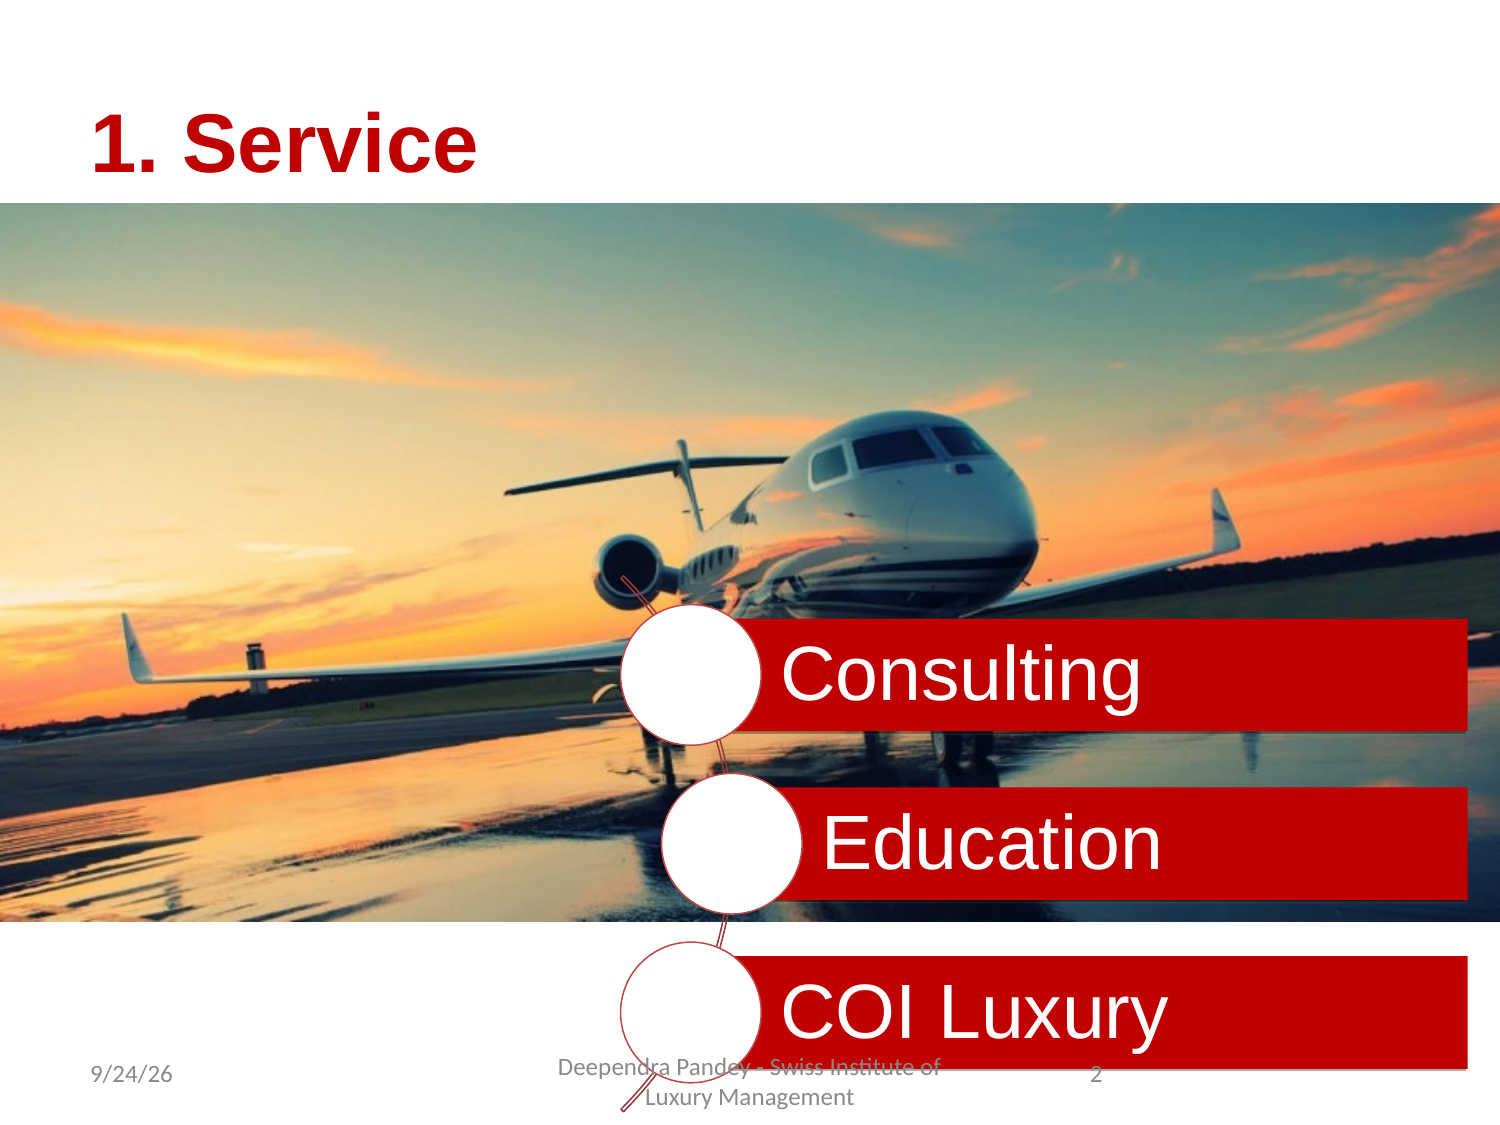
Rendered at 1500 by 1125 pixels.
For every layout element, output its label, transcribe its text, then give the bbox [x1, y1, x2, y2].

text_box [620, 604, 762, 746]
text_box COI Luxury [735, 956, 1468, 1069]
text_box Consulting [734, 618, 1468, 732]
picture [623, 578, 634, 589]
text_box [620, 942, 762, 1042]
text_box Deependra Pandey - Swiss Institute of Luxury Management [512, 1042, 988, 1103]
text_box 6 July 2013 [75, 1042, 426, 1103]
text_box Education [774, 787, 1468, 901]
text_box [1074, 1042, 1426, 1103]
picture [0, 203, 1500, 922]
picture [635, 591, 642, 598]
title 1. Service [75, 45, 1426, 203]
text_box [661, 773, 803, 915]
